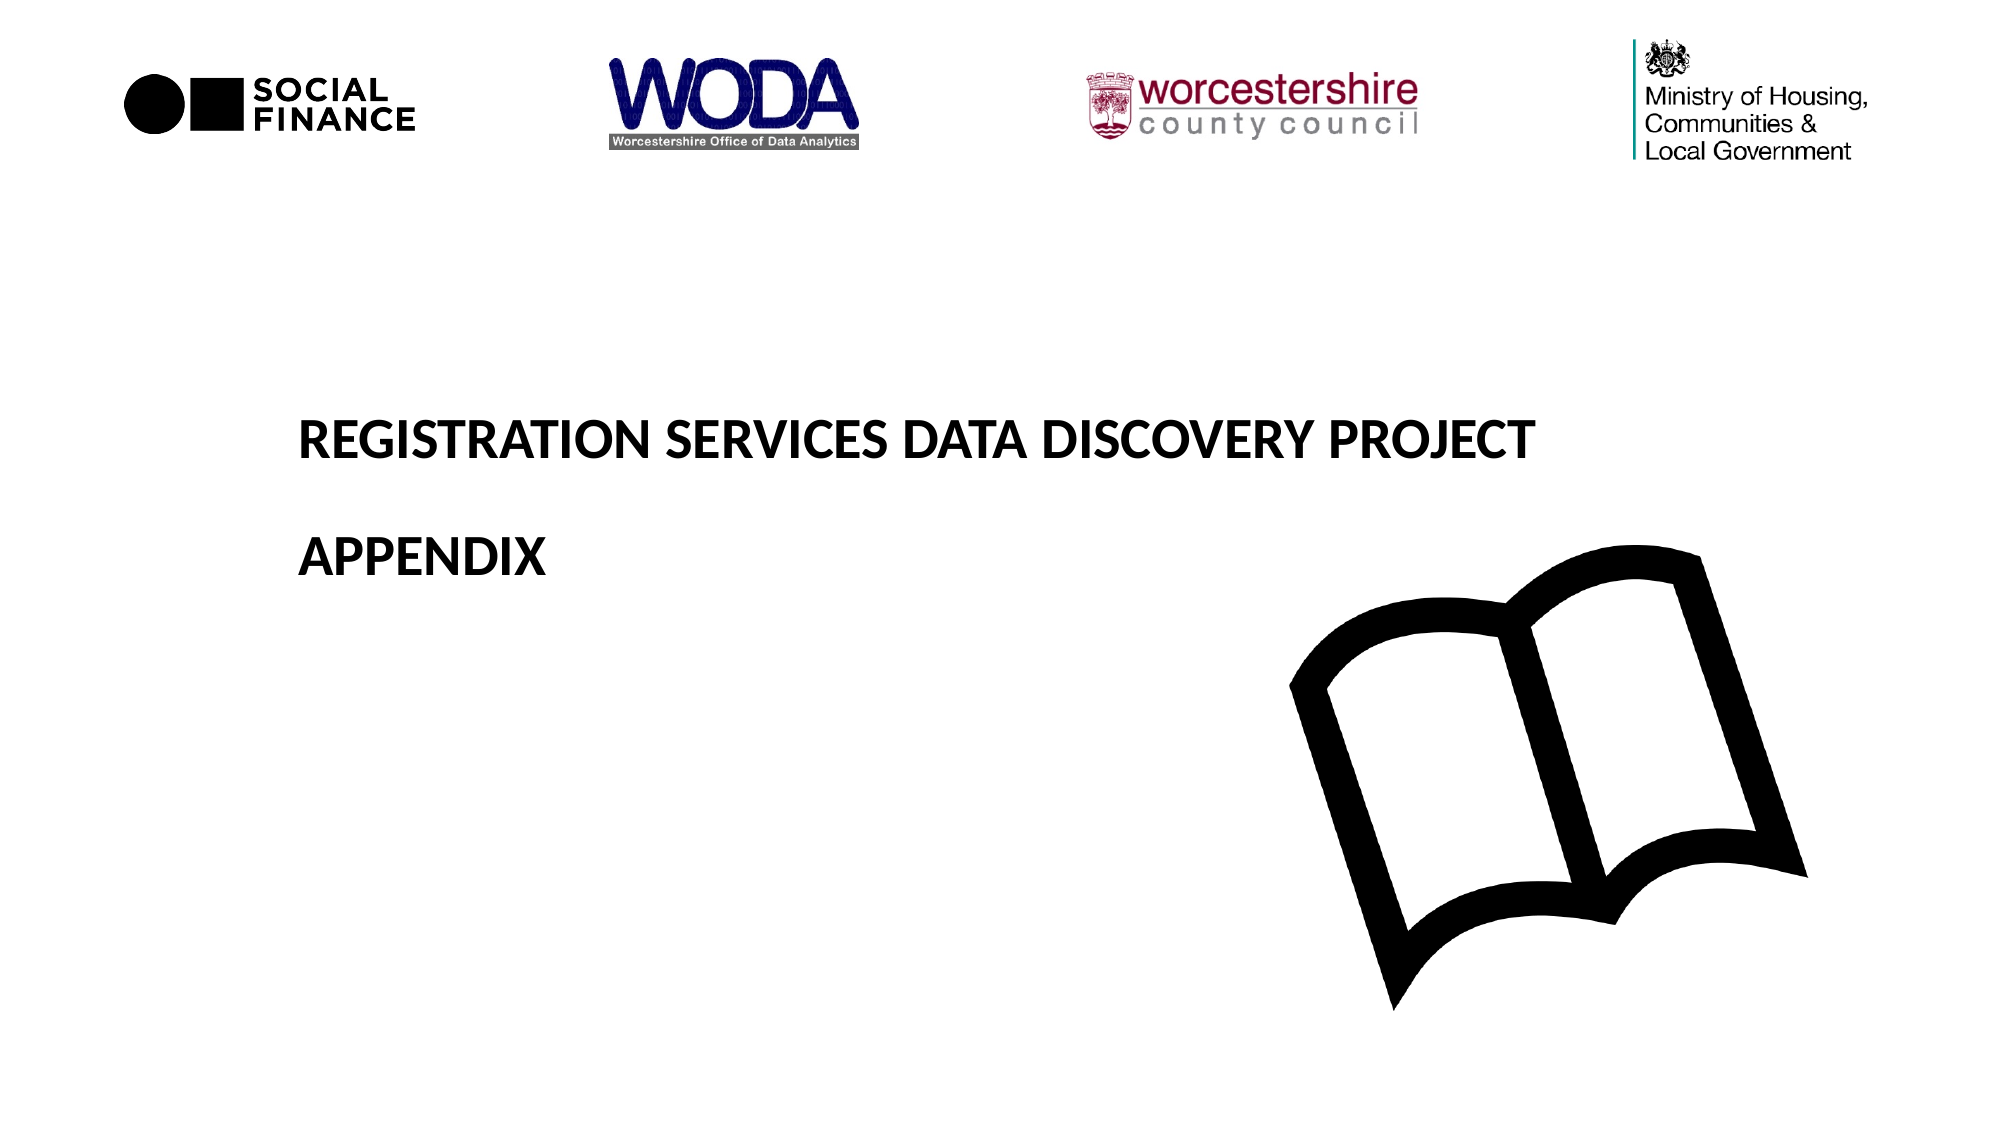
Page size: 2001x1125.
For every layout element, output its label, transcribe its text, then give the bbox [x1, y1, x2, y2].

picture [1064, 55, 1454, 156]
title REGISTRATION SERVICES DATA DISCOVERY PROJECT APPENDIX [298, 414, 1732, 632]
picture [1273, 505, 1814, 1046]
picture [1633, 39, 1876, 172]
picture [124, 74, 415, 134]
picture [609, 58, 859, 150]
